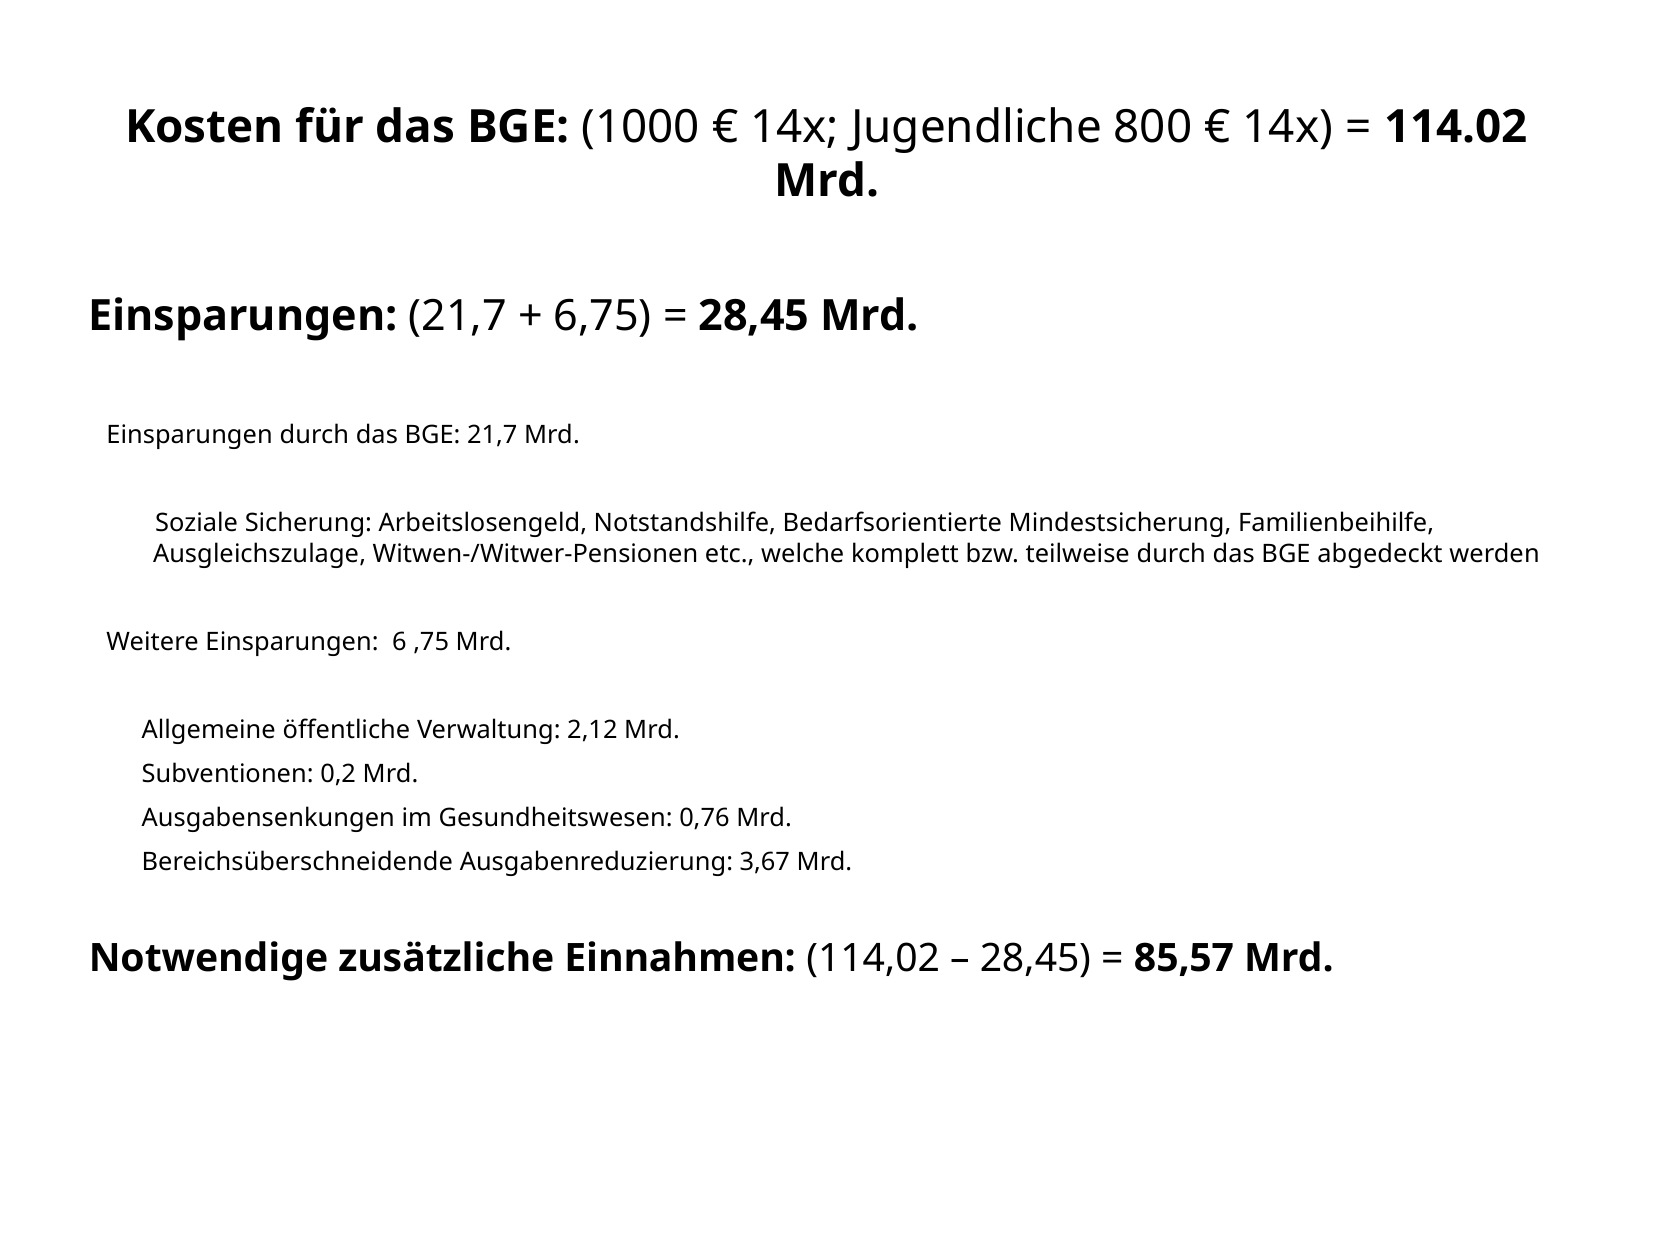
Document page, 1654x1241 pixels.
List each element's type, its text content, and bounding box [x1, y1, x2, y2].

title Kosten für das BGE: (1000 € 14x; Jugendliche 800 € 14x) = 114.02 Mrd. [82, 49, 1571, 257]
list Einsparungen: (21,7 + 6,75) = 28,45 Mrd. Einsparungen durch das BGE: 21,7 Mrd. Soziale Sicherung: Arbeitslosengeld, Notstandshilfe, Bedarfsorientierte Mindestsicherung, Familienbeihilfe, Ausgleichszulage, Witwen-/Witwer-Pensionen etc., welche komplett bzw. teilweise durch das BGE abgedeckt werden Weitere Einsparungen: 6 ,75 Mrd. Allgemeine öffentliche Verwaltung: 2,12 Mrd. Subventionen: 0,2 Mrd. Ausgabensenkungen im Gesundheitswesen: 0,76 Mrd. Bereichsüberschneidende Ausgabenreduzierung: 3,67 Mrd. Notwendige zusätzliche Einnahmen: (114,02 – 28,45) = 85,57 Mrd. [82, 290, 1571, 1010]
